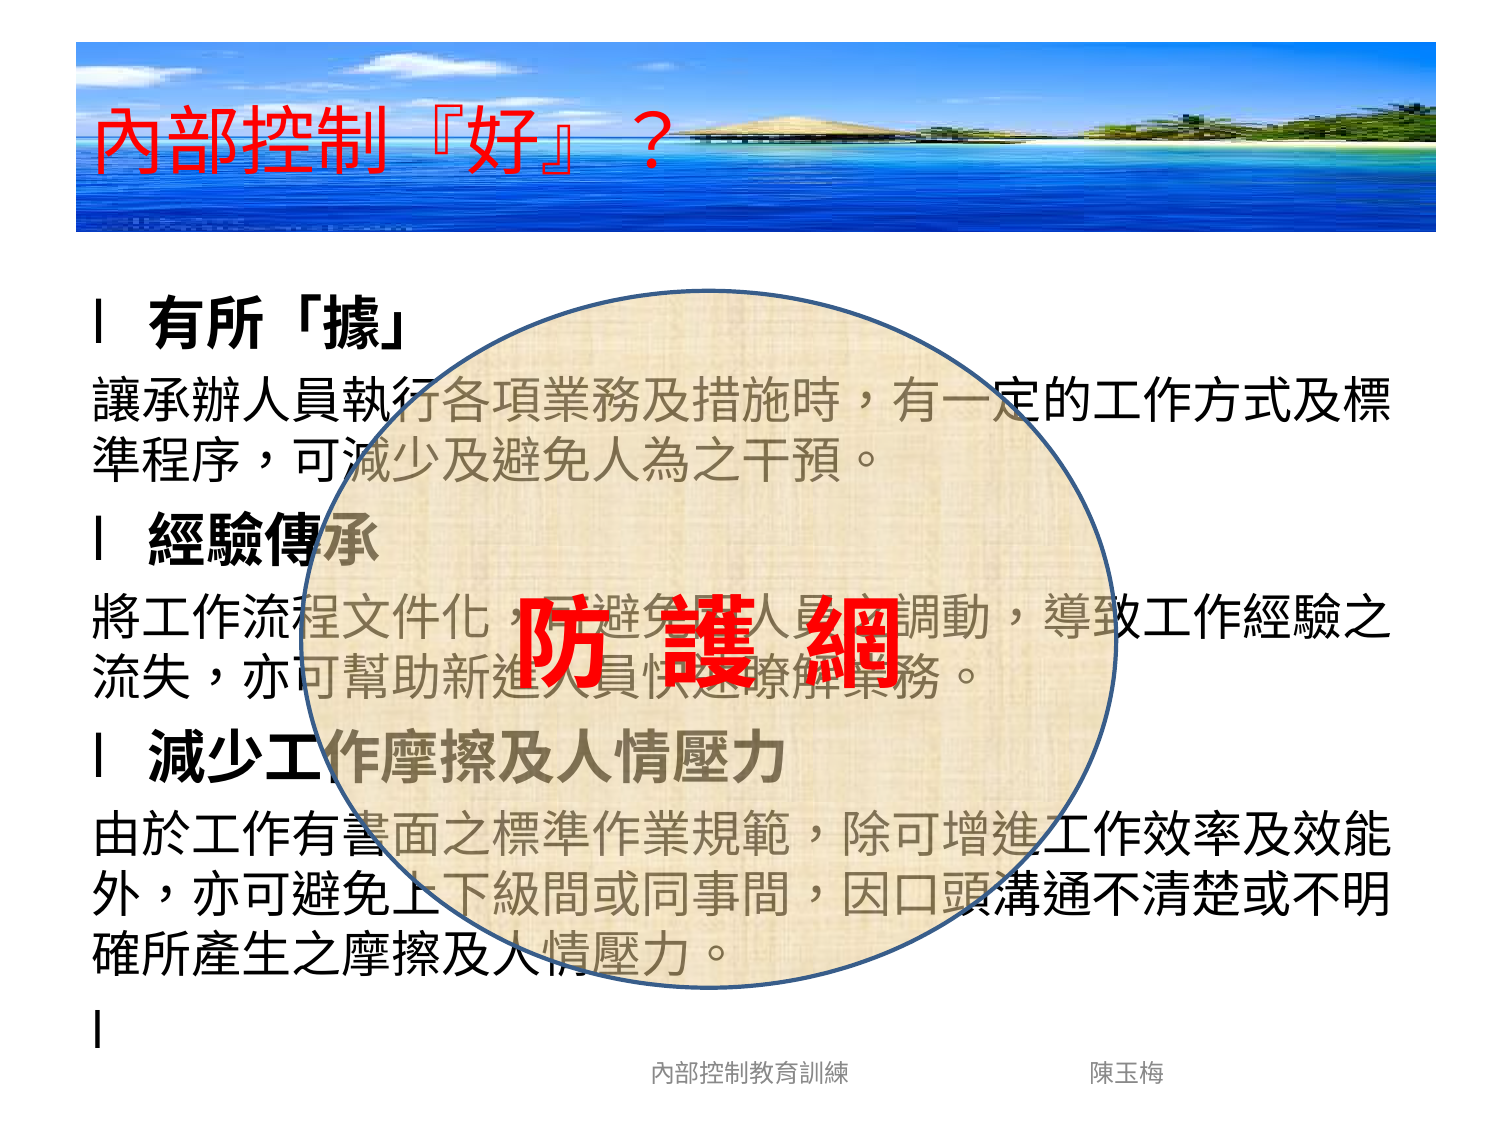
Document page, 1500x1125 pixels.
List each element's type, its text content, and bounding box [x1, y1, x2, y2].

text_box 陳玉梅 [1074, 1042, 1426, 1103]
list 有所「據」 讓承辦人員執行各項業務及措施時，有一定的工作方式及標準程序，可減少及避免人為之干預。 經驗傳承 將工作流程文件化，可避免因人員之調動，導致工作經驗之流失，亦可幫助新進人員快速瞭解業務。 減少工作摩擦及人情壓力 由於工作有書面之標準作業規範，除可增進工作效率及效能外，亦可避免上下級間或同事間，因口頭溝通不清楚或不明確所產生之摩擦及人情壓力。 [76, 278, 1436, 1000]
text_box 防 護 網 [301, 290, 1117, 988]
text_box 內部控制教育訓練 [512, 1042, 988, 1103]
title 內部控制『好』？ [75, 45, 1426, 233]
